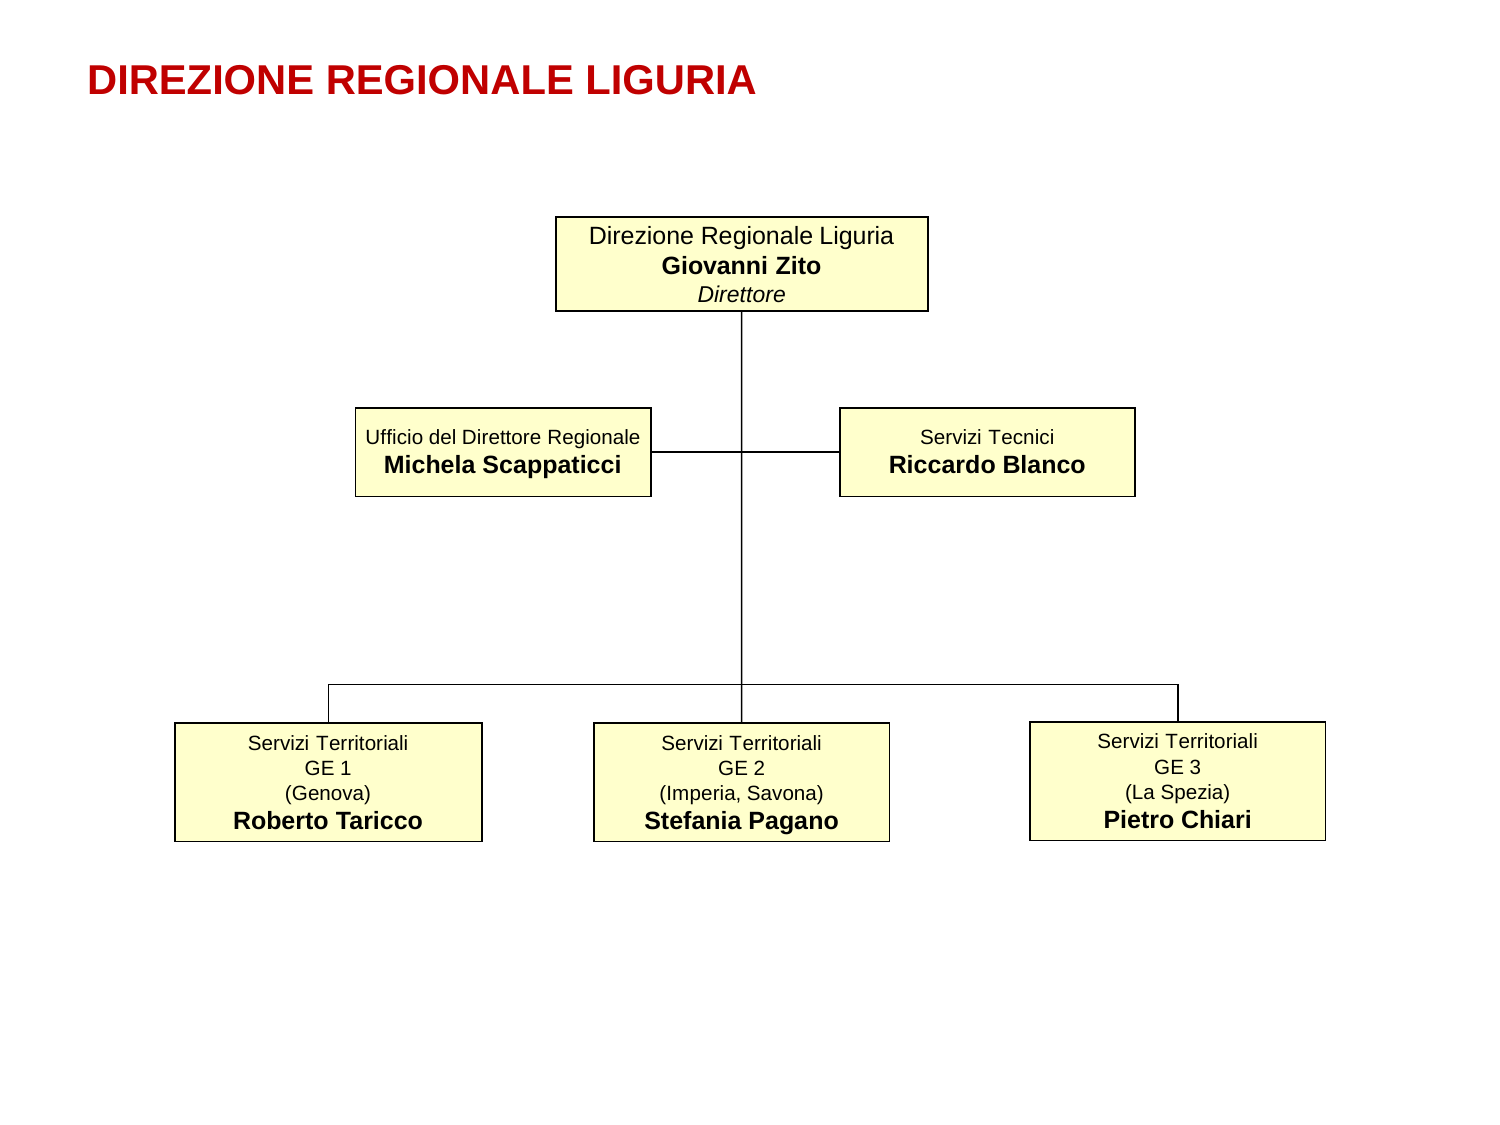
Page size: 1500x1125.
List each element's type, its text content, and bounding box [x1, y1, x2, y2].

text_box DIREZIONE REGIONALE LIGURIA [72, 45, 1462, 128]
picture [173, 212, 1327, 850]
